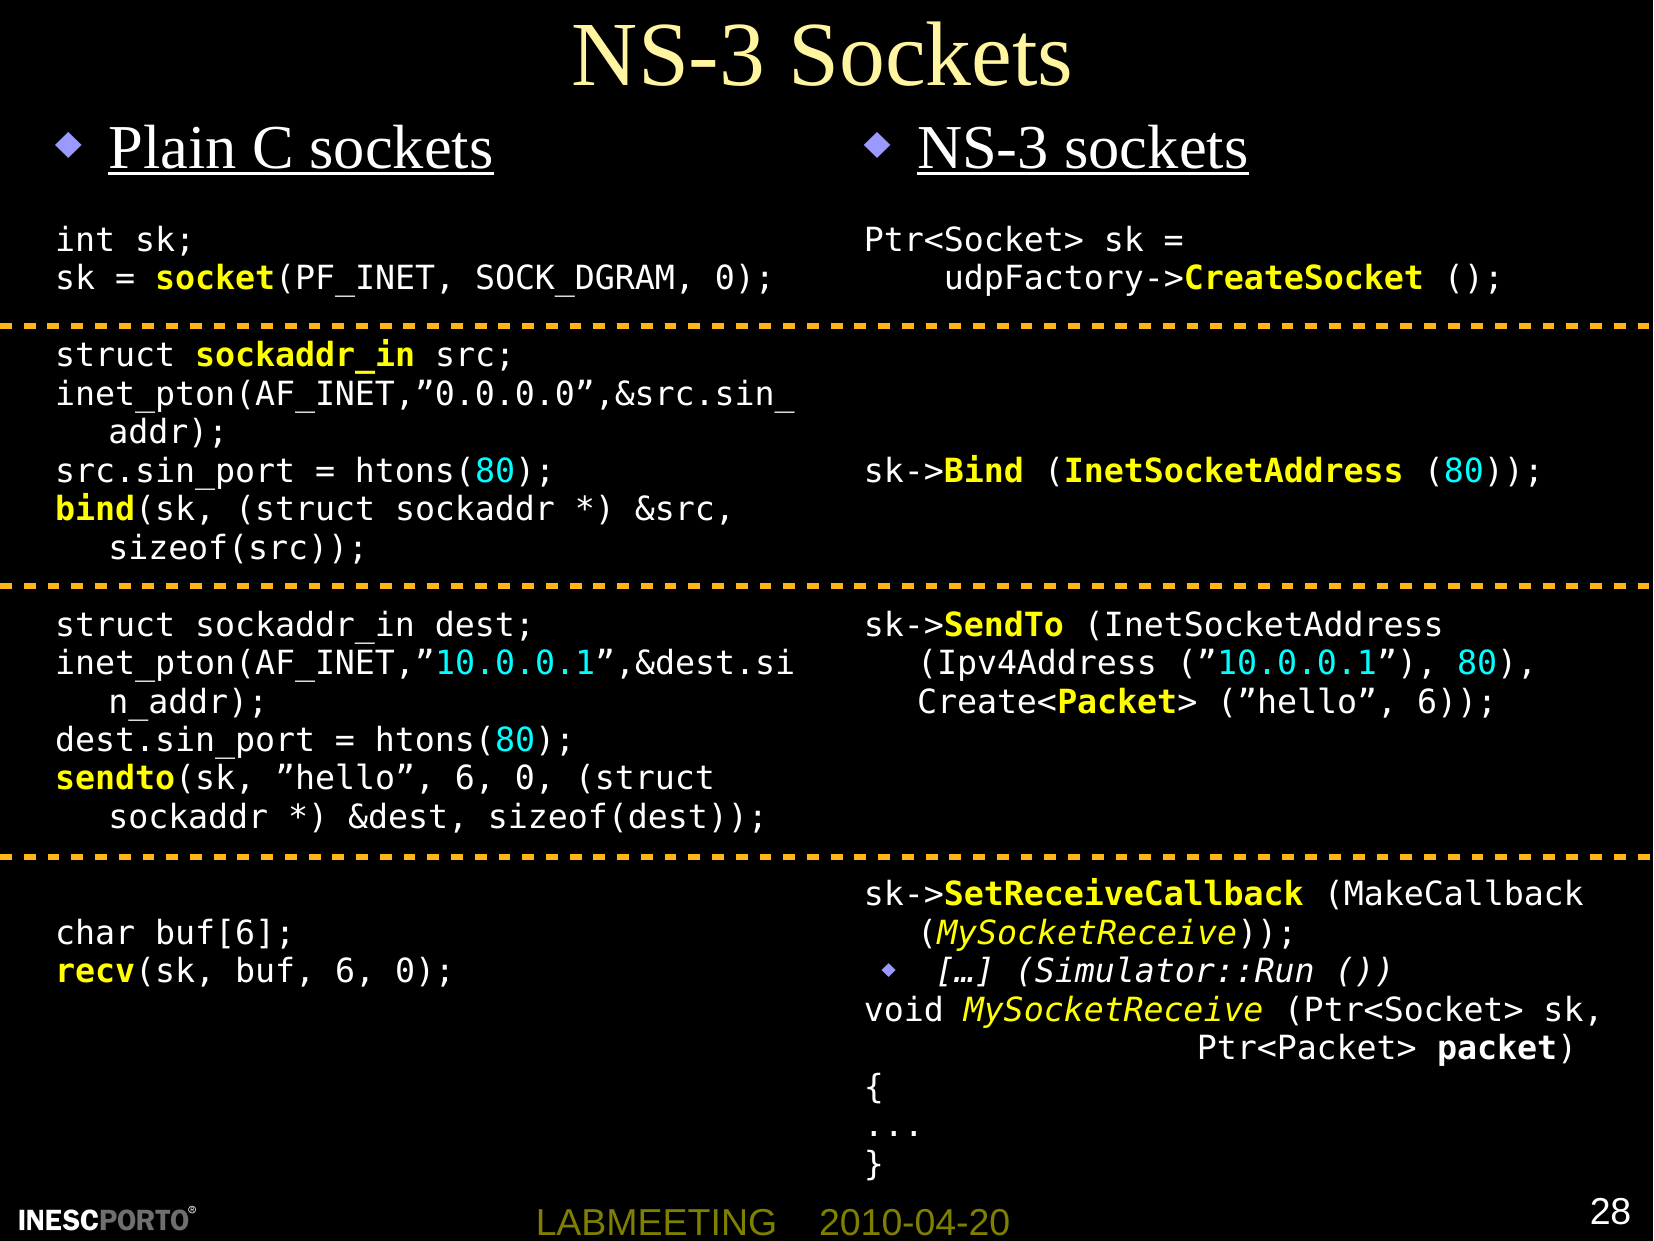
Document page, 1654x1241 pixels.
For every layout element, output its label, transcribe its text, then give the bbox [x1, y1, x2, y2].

list Plain C sockets int sk; sk = socket(PF_INET, SOCK_DGRAM, 0); struct sockaddr_in src; inet_pton(AF_INET,”0.0.0.0”,&src.sin_addr); src.sin_port = htons(80); bind(sk, (struct sockaddr *) &src, sizeof(src)); struct sockaddr_in dest; inet_pton(AF_INET,”10.0.0.1”,&dest.sin_addr); dest.sin_port = htons(80); sendto(sk, ”hello”, 6, 0, (struct sockaddr *) &dest, sizeof(dest)); char buf[6]; recv(sk, buf, 6, 0); [37, 112, 812, 1198]
title NS-3 Sockets [40, 0, 1607, 162]
list NS-3 sockets Ptr<Socket> sk = udpFactory->CreateSocket (); sk->Bind (InetSocketAddress (80)); sk->SendTo (InetSocketAddress (Ipv4Address (”10.0.0.1”), 80), Create<Packet> (”hello”, 6)); sk->SetReceiveCallback (MakeCallback (MySocketReceive)); […] (Simulator::Run ()) void MySocketReceive (Ptr<Socket> sk, Ptr<Packet> packet) { ... } [846, 112, 1613, 1201]
picture [9, 1181, 201, 1241]
